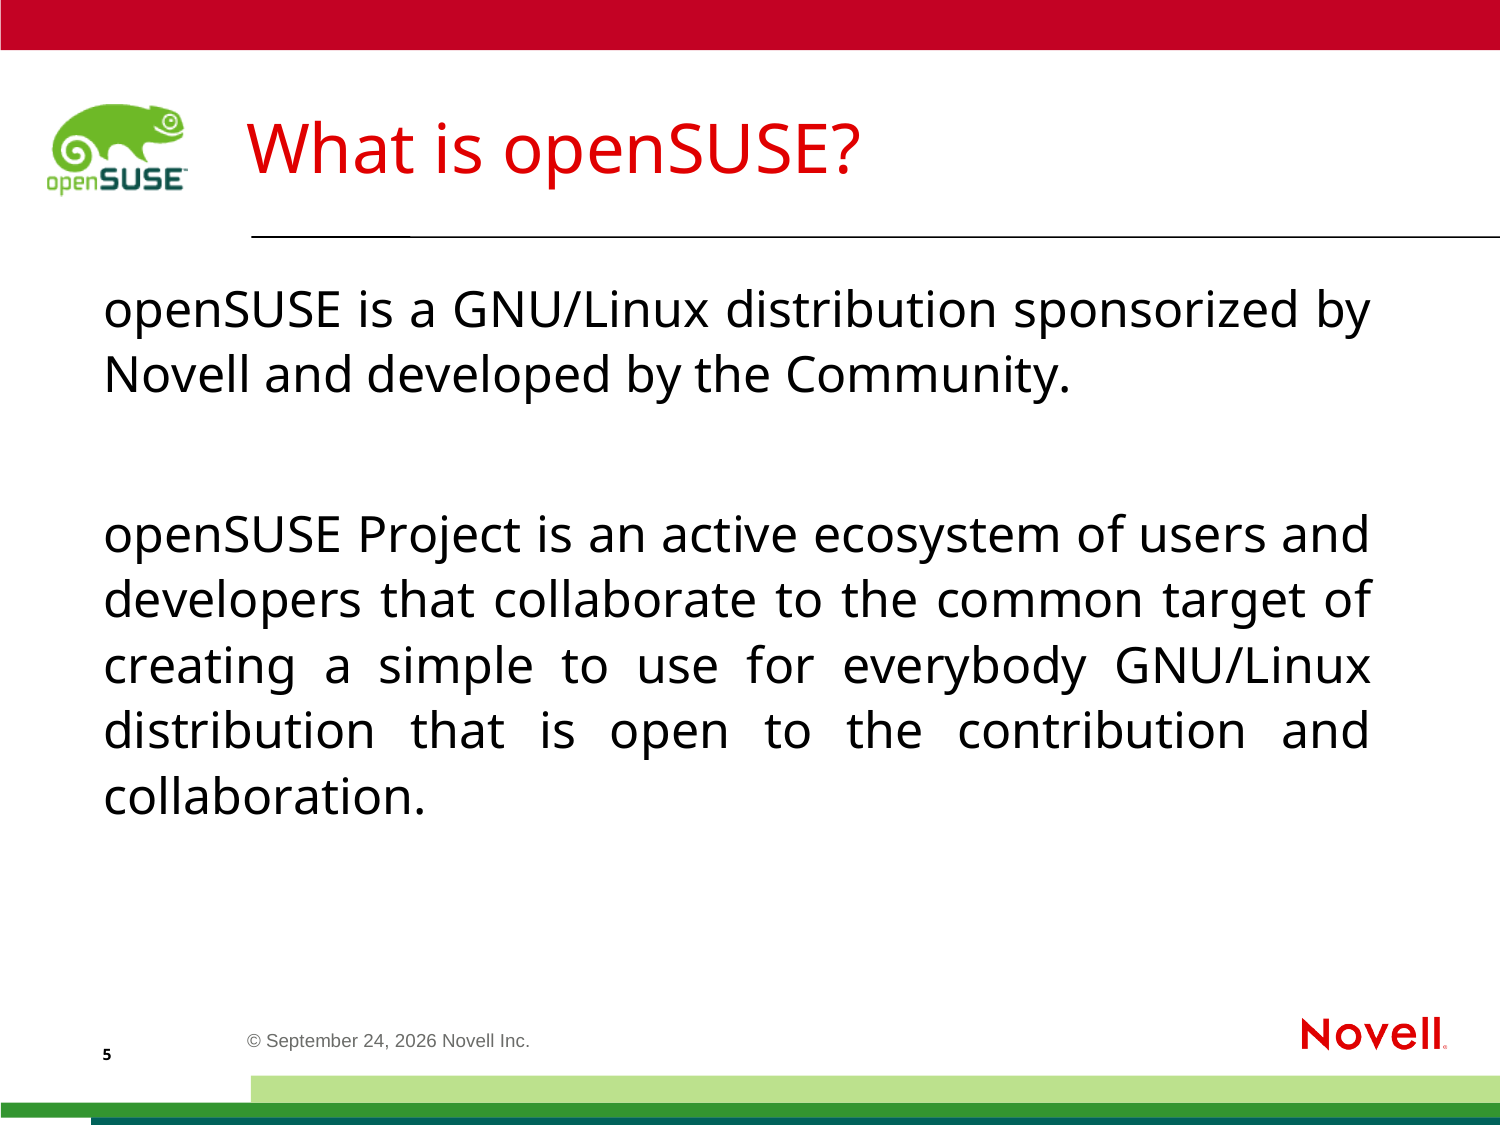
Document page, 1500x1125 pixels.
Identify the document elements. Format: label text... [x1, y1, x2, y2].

picture [47, 104, 188, 197]
picture [1295, 1011, 1453, 1056]
title What is openSUSE? [246, 60, 1409, 239]
list openSUSE is a GNU/Linux distribution sponsorized by Novell and developed by the Community. openSUSE Project is an active ecosystem of users and developers that collaborate to the common target of creating a simple to use for everybody GNU/Linux distribution that is open to the contribution and collaboration. [88, 267, 1477, 995]
